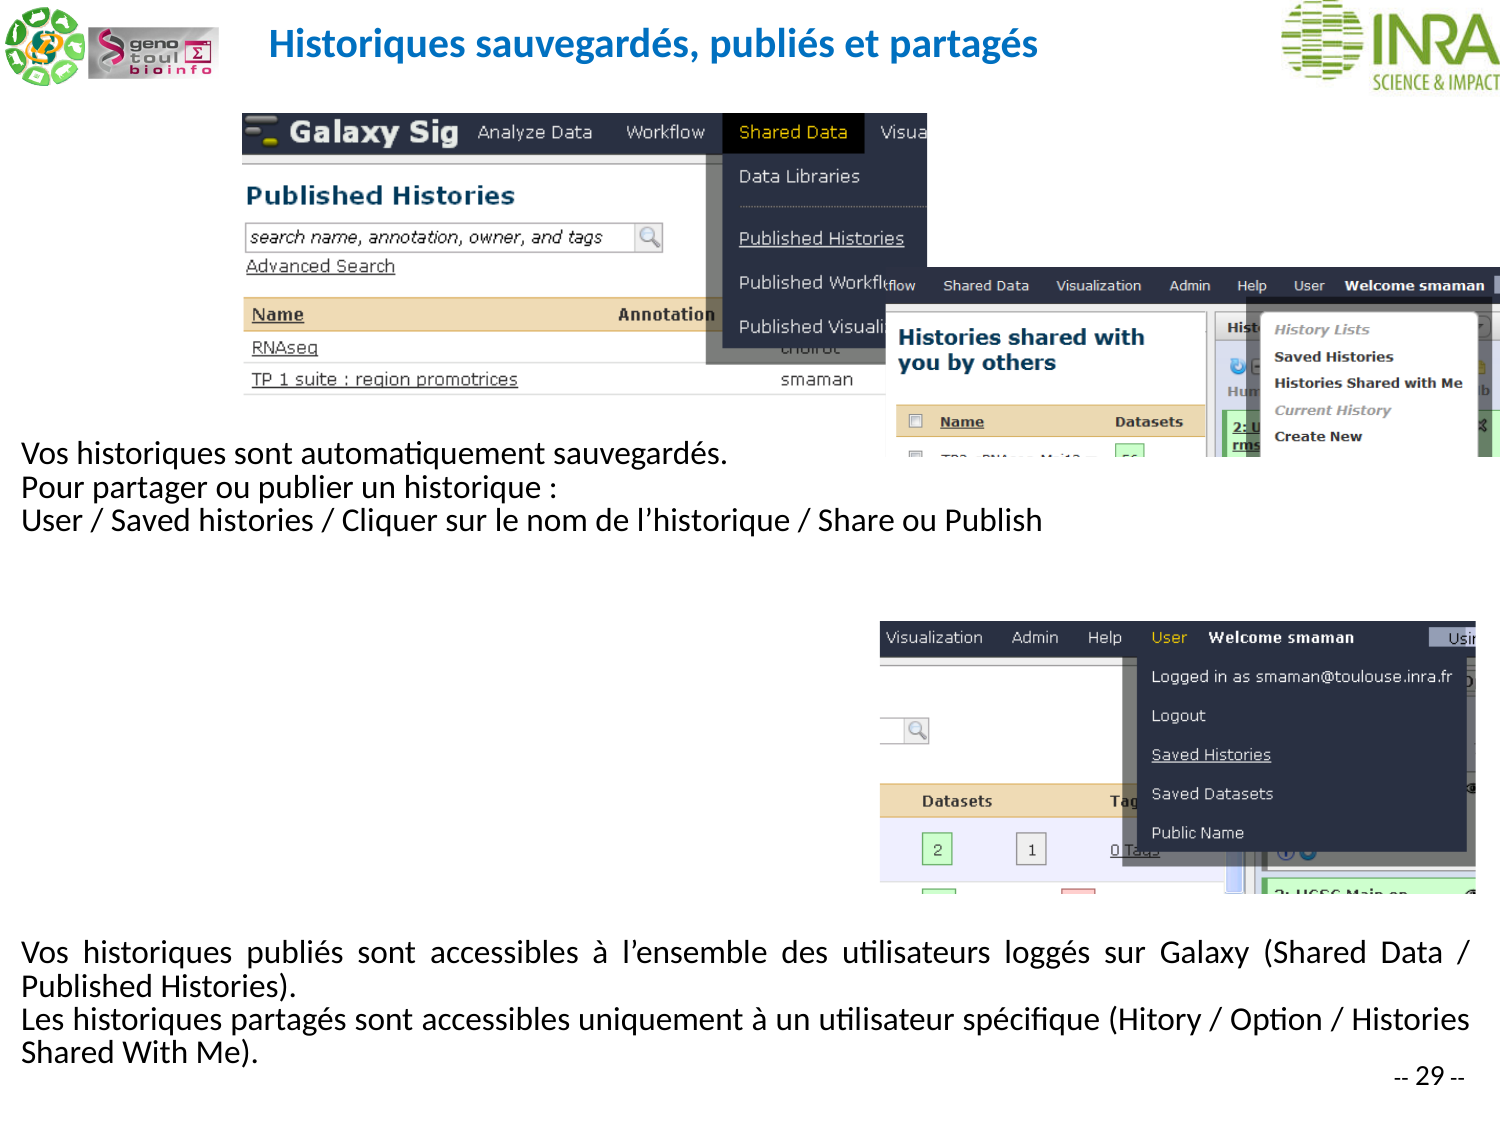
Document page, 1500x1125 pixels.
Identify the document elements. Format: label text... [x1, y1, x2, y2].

picture [5, 7, 85, 86]
picture [88, 27, 219, 79]
picture [1281, 0, 1500, 110]
text_box Historiques sauvegardés, publiés et partagés [253, 19, 1270, 86]
text_box Vos historiques sont automatiquement sauvegardés. Pour partager ou publier un historique : User / Saved histories / Cliquer sur le nom de l’historique / Share ou Publish Vos historiques publiés sont accessibles à l’ensemble des utilisateurs loggés sur Galaxy (Shared Data / Published Histories). Les historiques partagés sont accessibles uniquement à un utilisateur spécifique (Hitory / Option / Histories Shared With Me). [5, 432, 1500, 1080]
picture [242, 113, 1500, 432]
